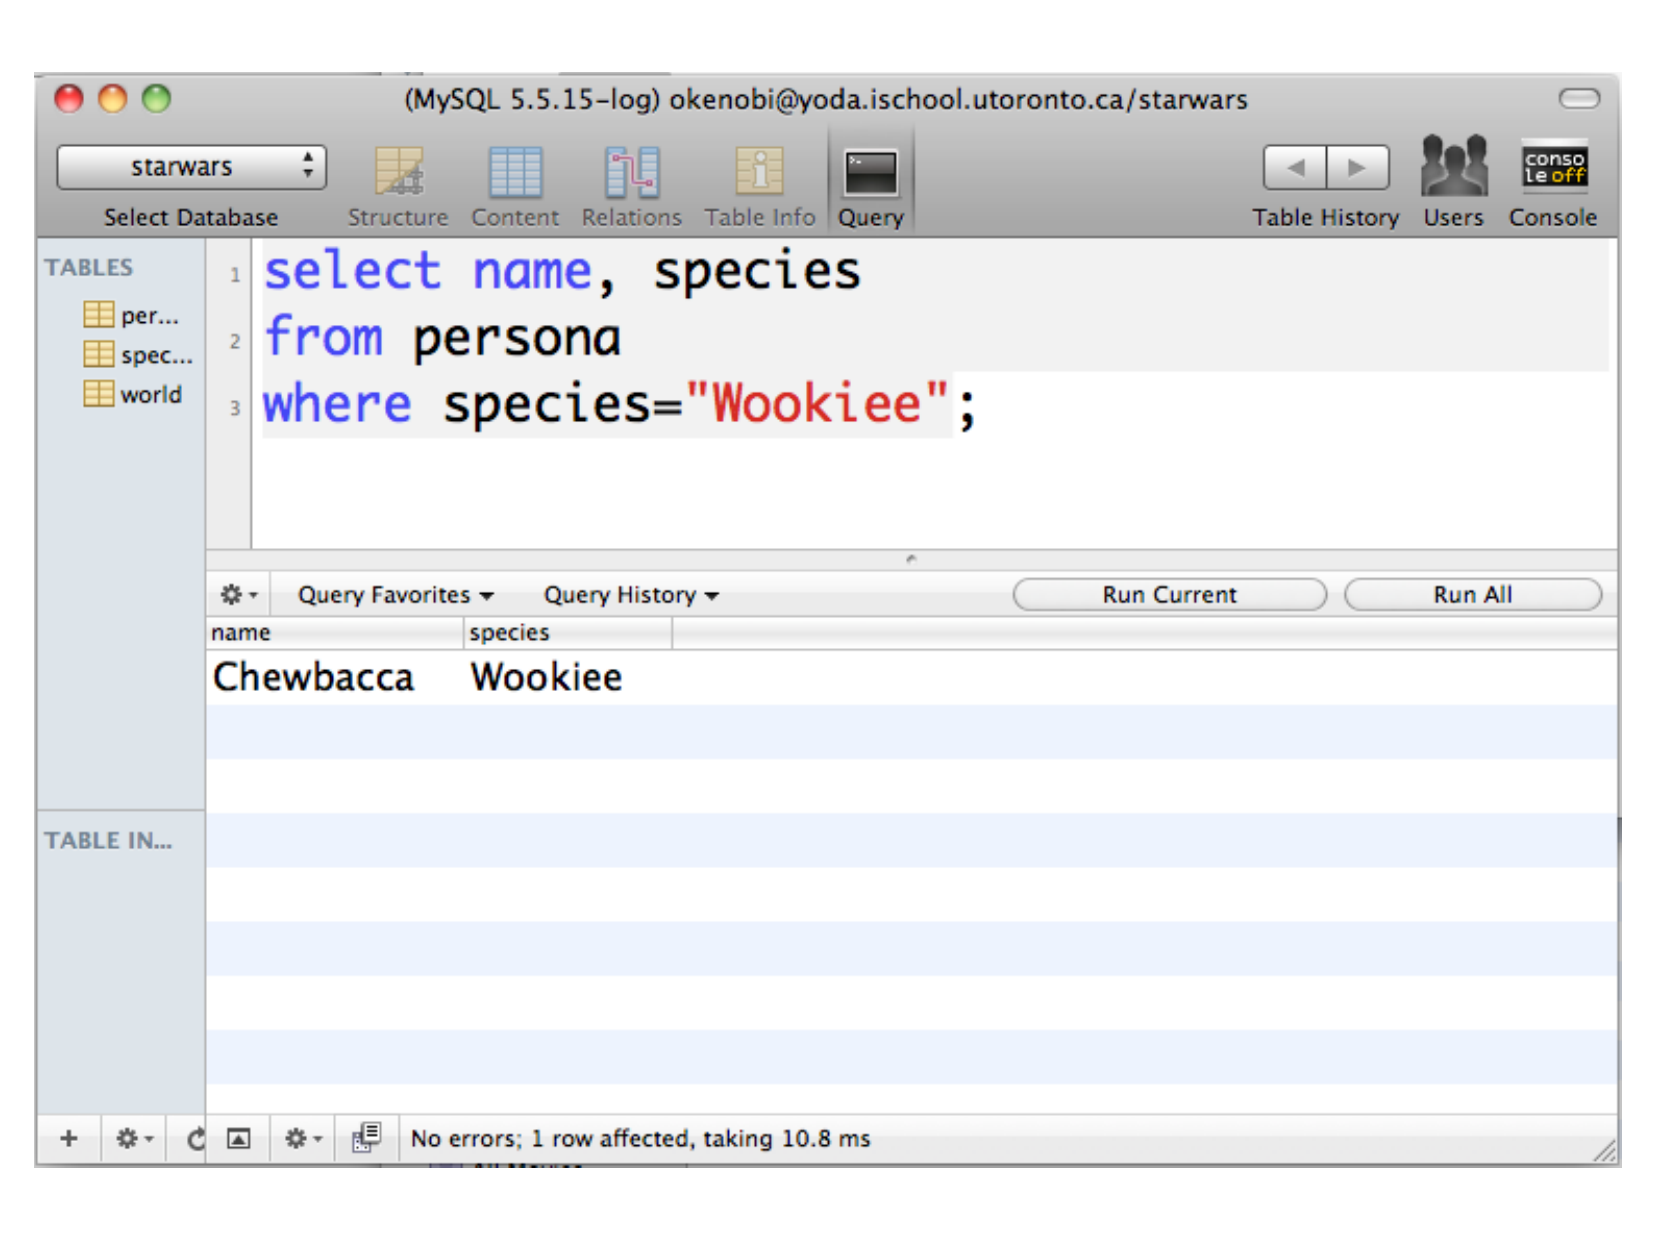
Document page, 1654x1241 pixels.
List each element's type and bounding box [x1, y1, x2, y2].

picture [34, 72, 1622, 1168]
